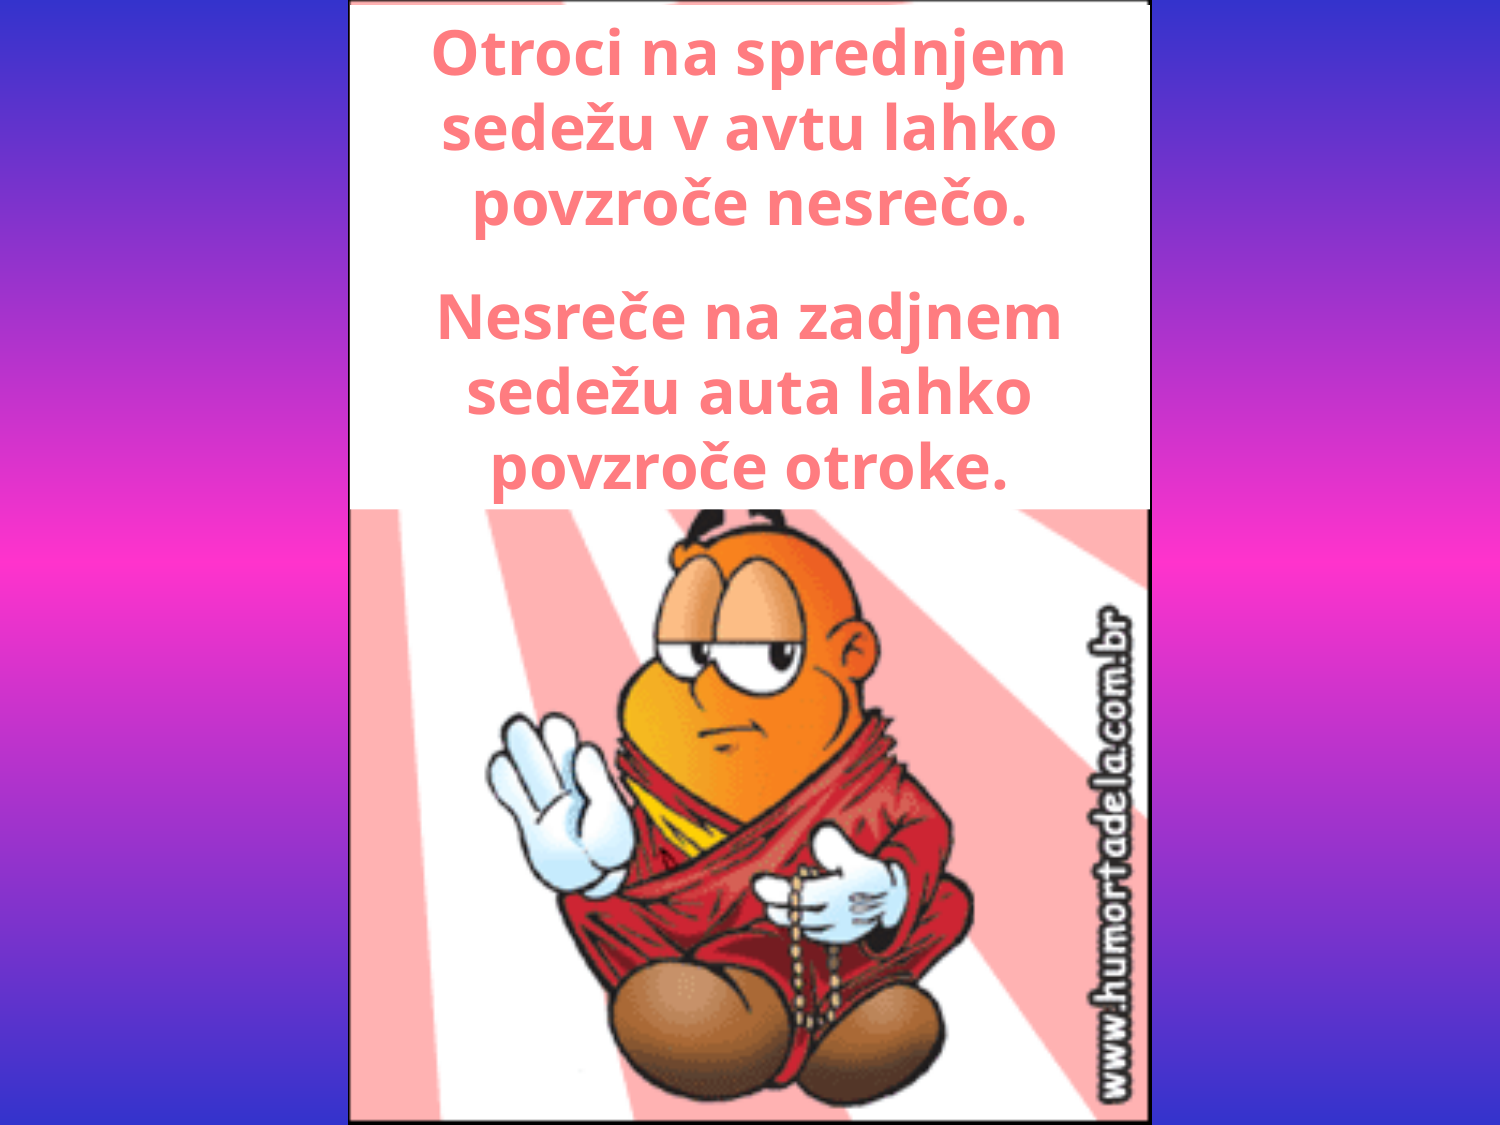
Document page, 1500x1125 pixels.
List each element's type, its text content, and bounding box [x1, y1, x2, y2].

text_box Otroci na sprednjem sedežu v avtu lahko povzroče nesrečo. Nesreče na zadjnem sedežu auta lahko povzroče otroke. [350, 5, 1150, 510]
picture [348, 0, 1152, 1125]
